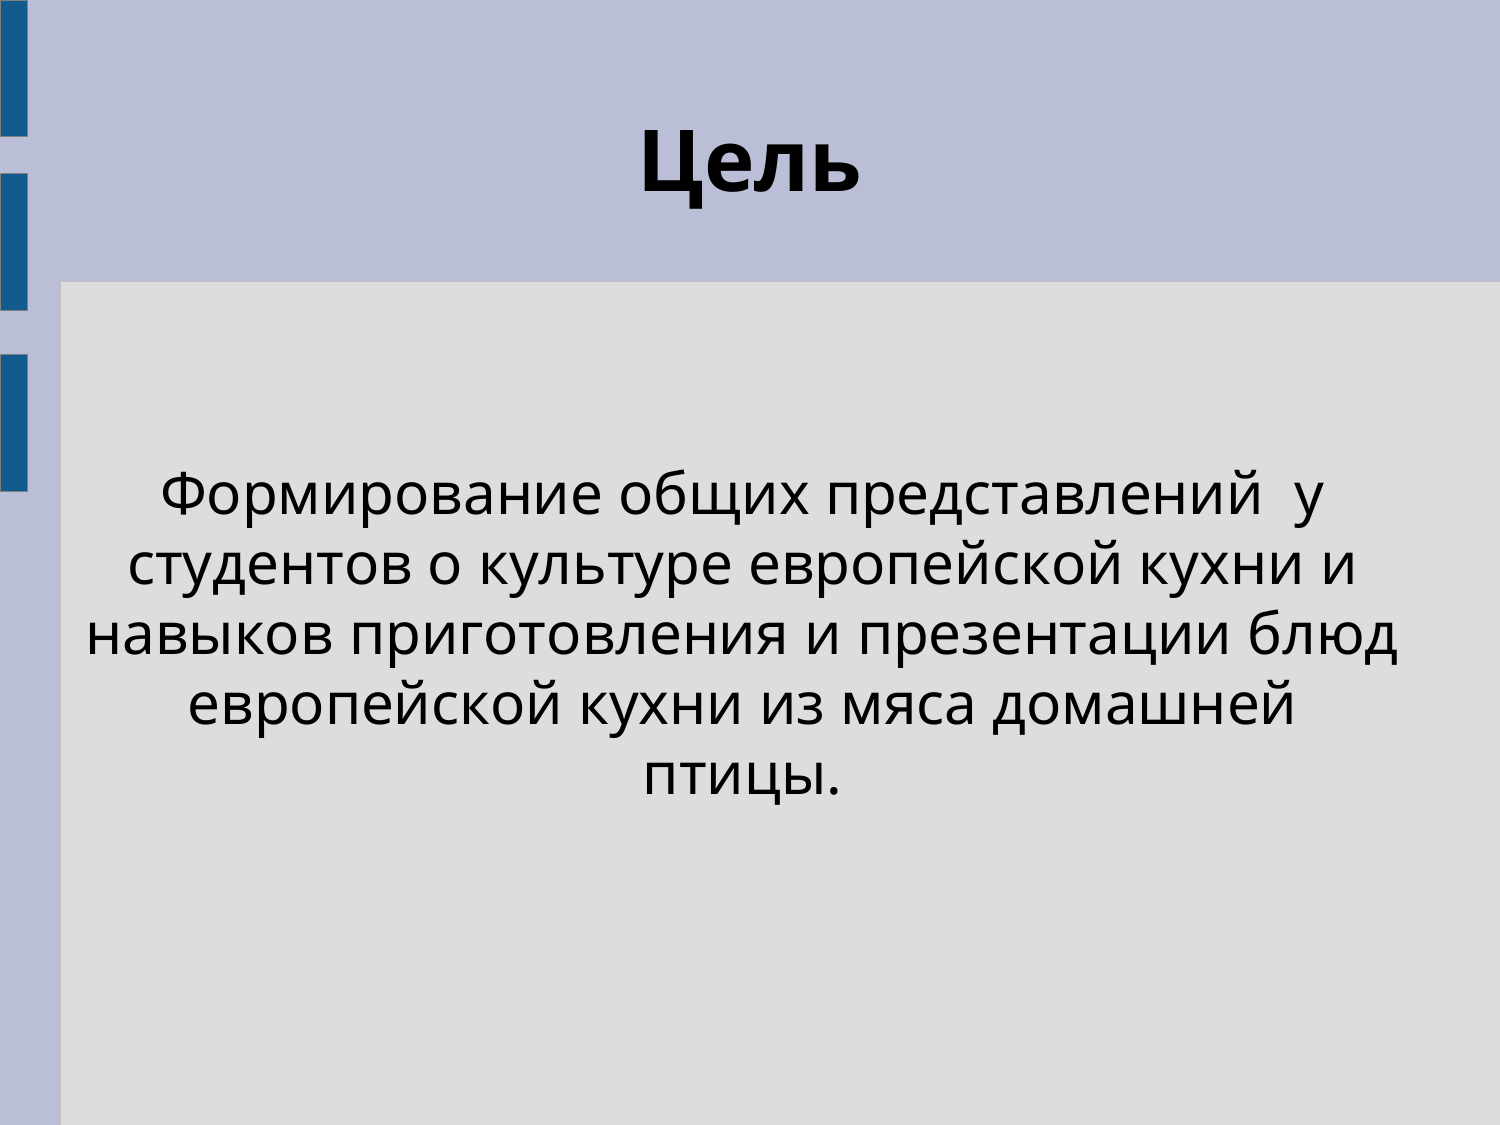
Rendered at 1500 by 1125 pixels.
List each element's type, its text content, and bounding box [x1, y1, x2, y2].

list Формирование общих представлений у студентов о культуре европейской кухни и навыков приготовления и презентации блюд европейской кухни из мяса домашней птицы. [67, 448, 1418, 1125]
title Цель [0, 98, 1500, 237]
